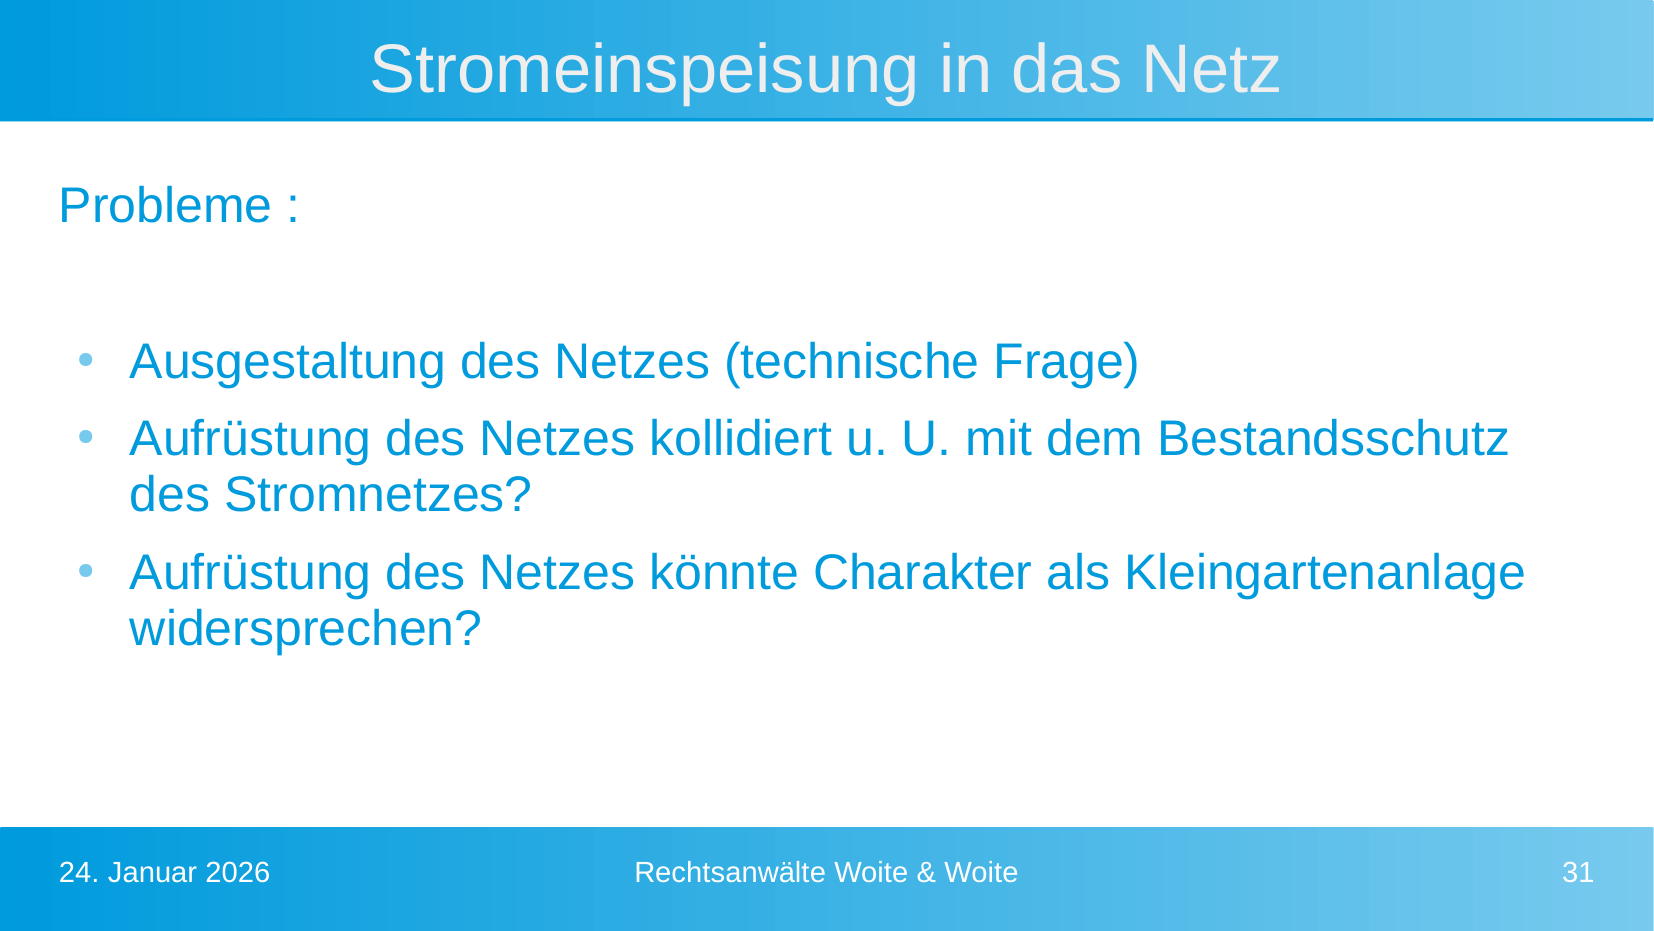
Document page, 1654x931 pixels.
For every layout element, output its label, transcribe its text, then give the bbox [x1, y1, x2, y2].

title Stromeinspeisung in das Netz [59, 29, 1595, 108]
list Probleme : Ausgestaltung des Netzes (technische Frage) Aufrüstung des Netzes kollidiert u. U. mit dem Bestandsschutz des Stromnetzes? Aufrüstung des Netzes könnte Charakter als Kleingartenanlage widersprechen? [59, 177, 1595, 768]
